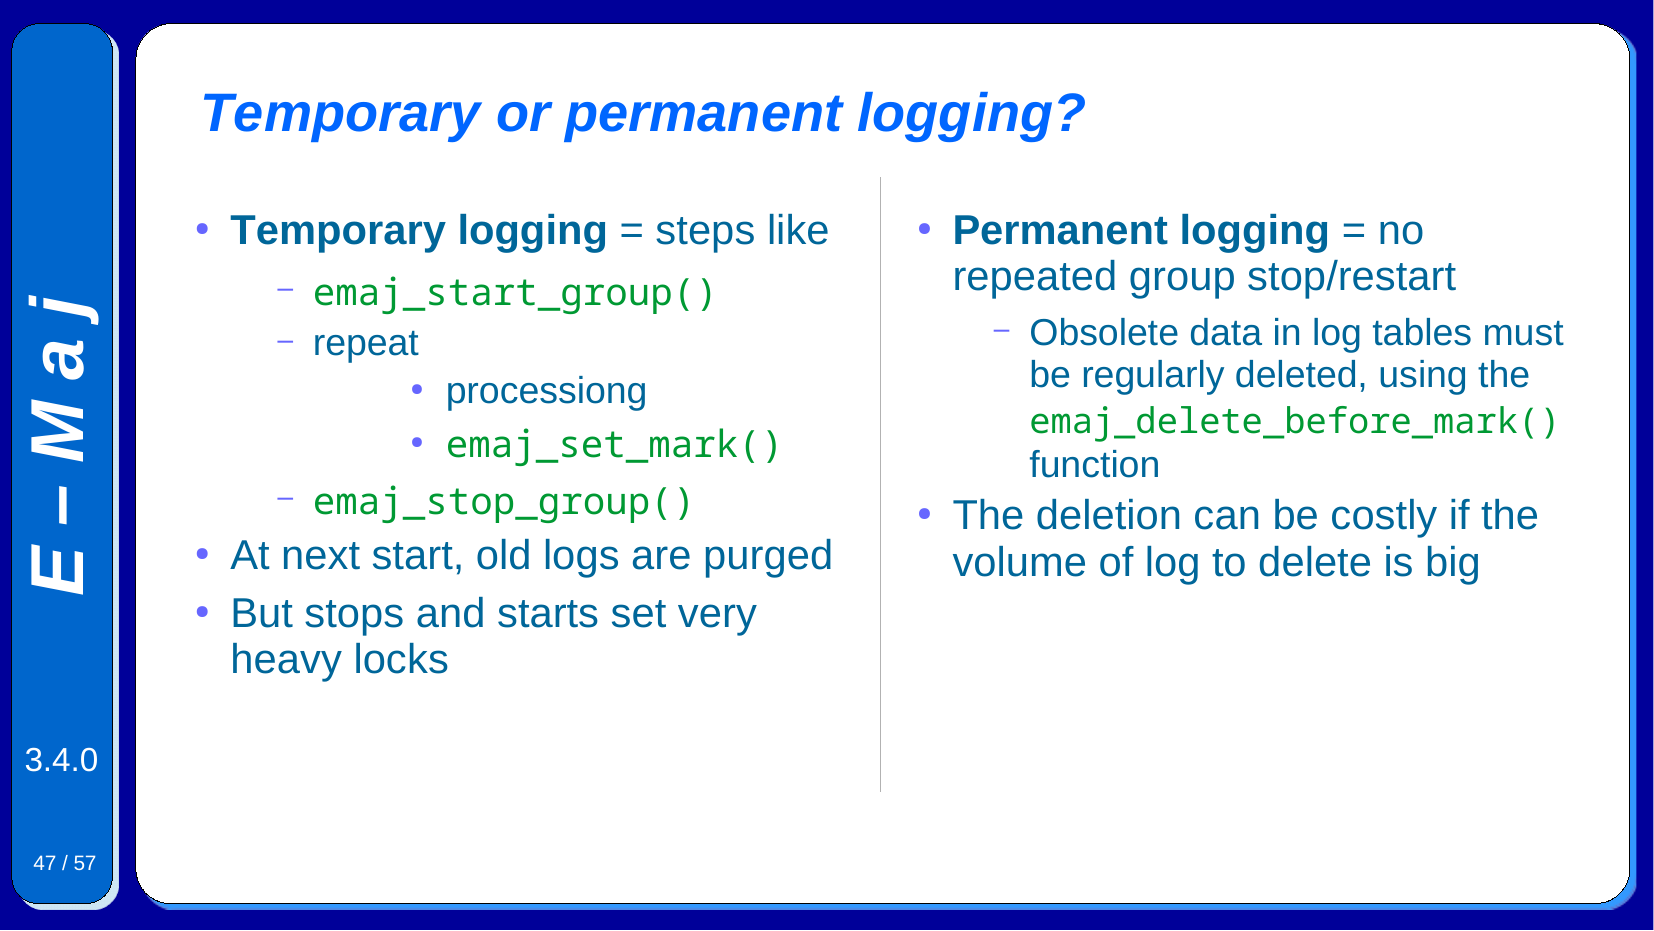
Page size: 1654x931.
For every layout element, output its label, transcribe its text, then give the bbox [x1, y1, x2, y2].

list Permanent logging = no repeated group stop/restart Obsolete data in log tables must be regularly deleted, using the emaj_delete_before_mark() function The deletion can be costly if the volume of log to delete is big [899, 206, 1588, 827]
title Temporary or permanent logging? [200, 34, 1575, 191]
list Temporary logging = steps like emaj_start_group() repeat processiong emaj_set_mark() emaj_stop_group() At next start, old logs are purged But stops and starts set very heavy locks [177, 206, 865, 827]
